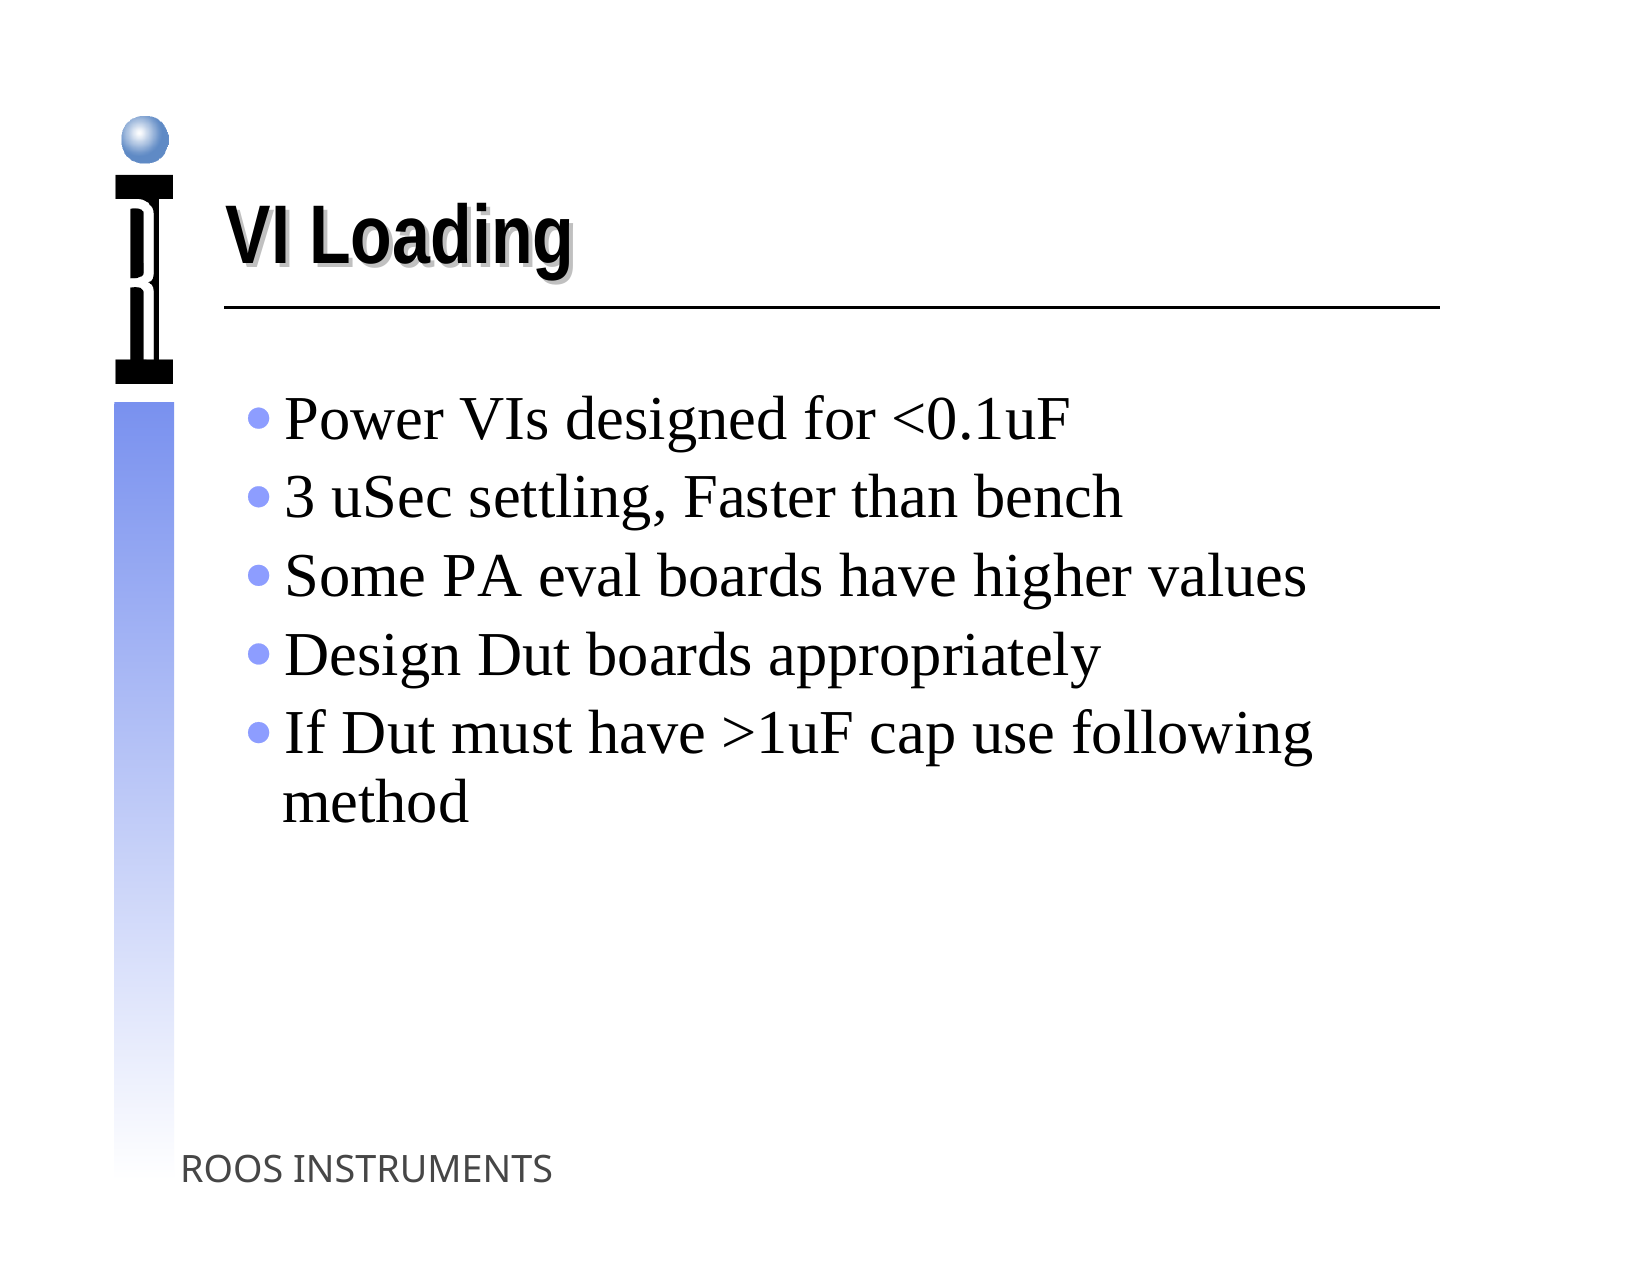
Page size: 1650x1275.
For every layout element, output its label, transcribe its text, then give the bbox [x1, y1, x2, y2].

text_box VI Loading [225, 99, 1447, 284]
text_box Power VIs designed for <0.1uF 3 uSec settling, Faster than bench Some PA eval boards have higher values Design Dut boards appropriately If Dut must have >1uF cap use following method [232, 383, 1456, 841]
